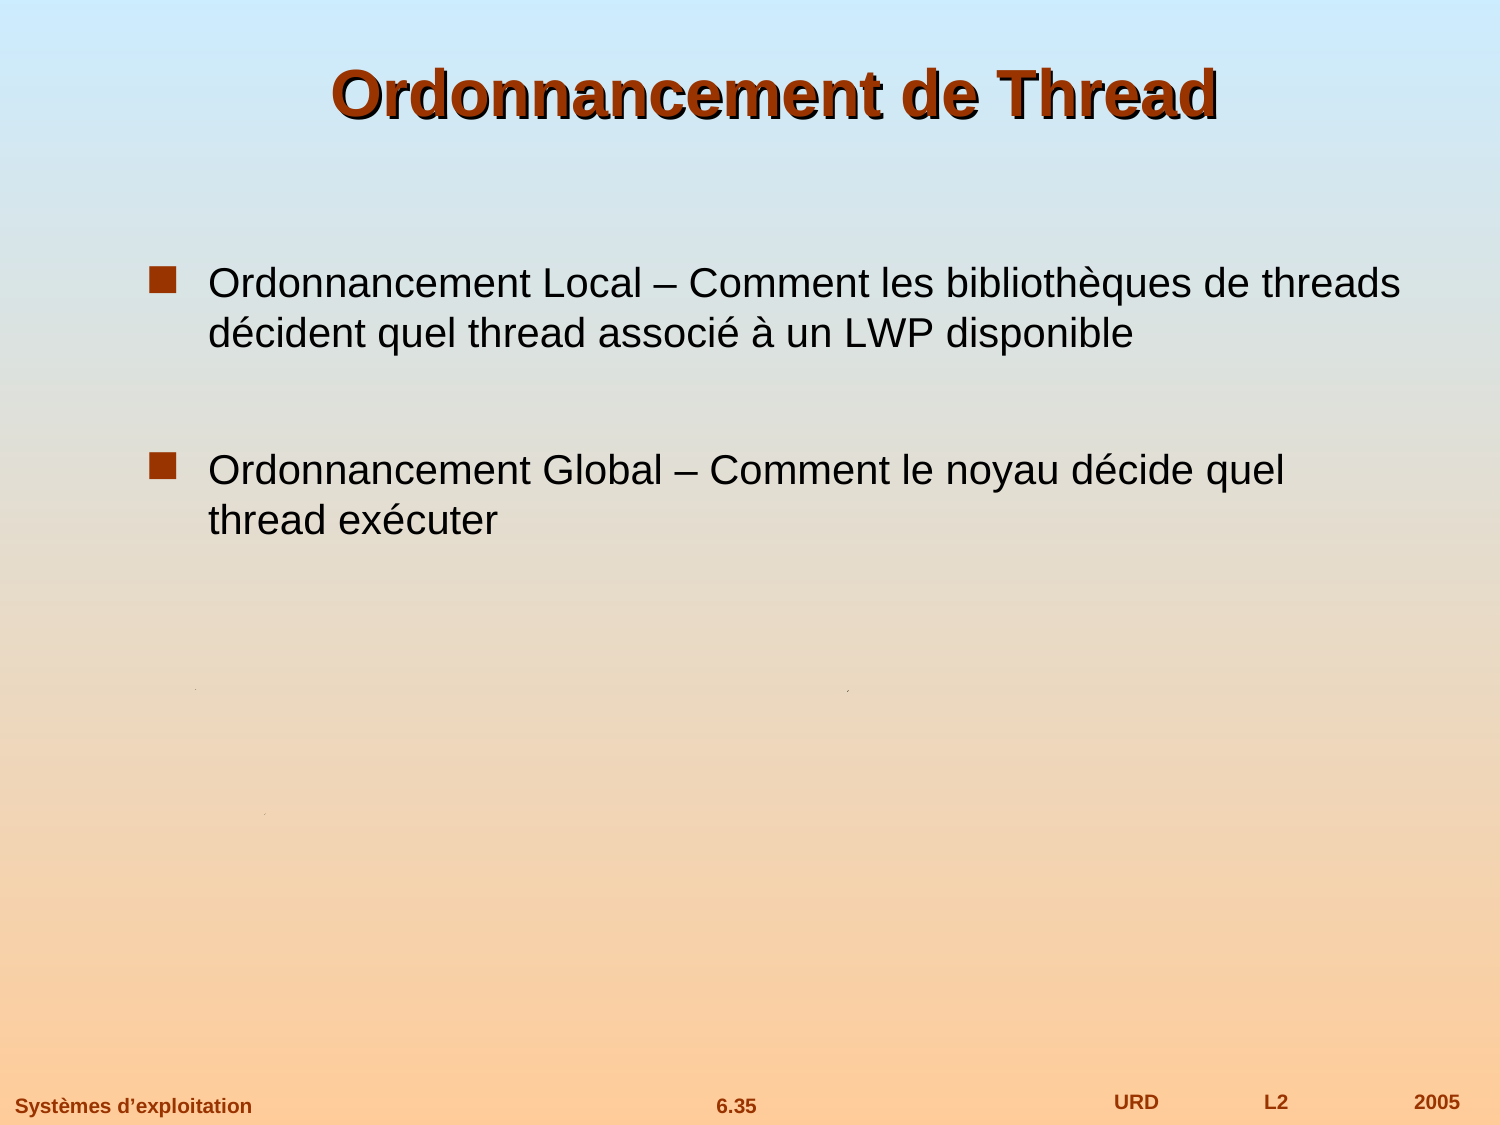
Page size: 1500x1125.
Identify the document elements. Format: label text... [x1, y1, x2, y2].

list Ordonnancement Local – Comment les bibliothèques de threads décident quel thread associé à un LWP disponible Ordonnancement Global – Comment le noyau décide quel thread exécuter [137, 248, 1426, 875]
title Ordonnancement de Thread [112, 37, 1438, 138]
